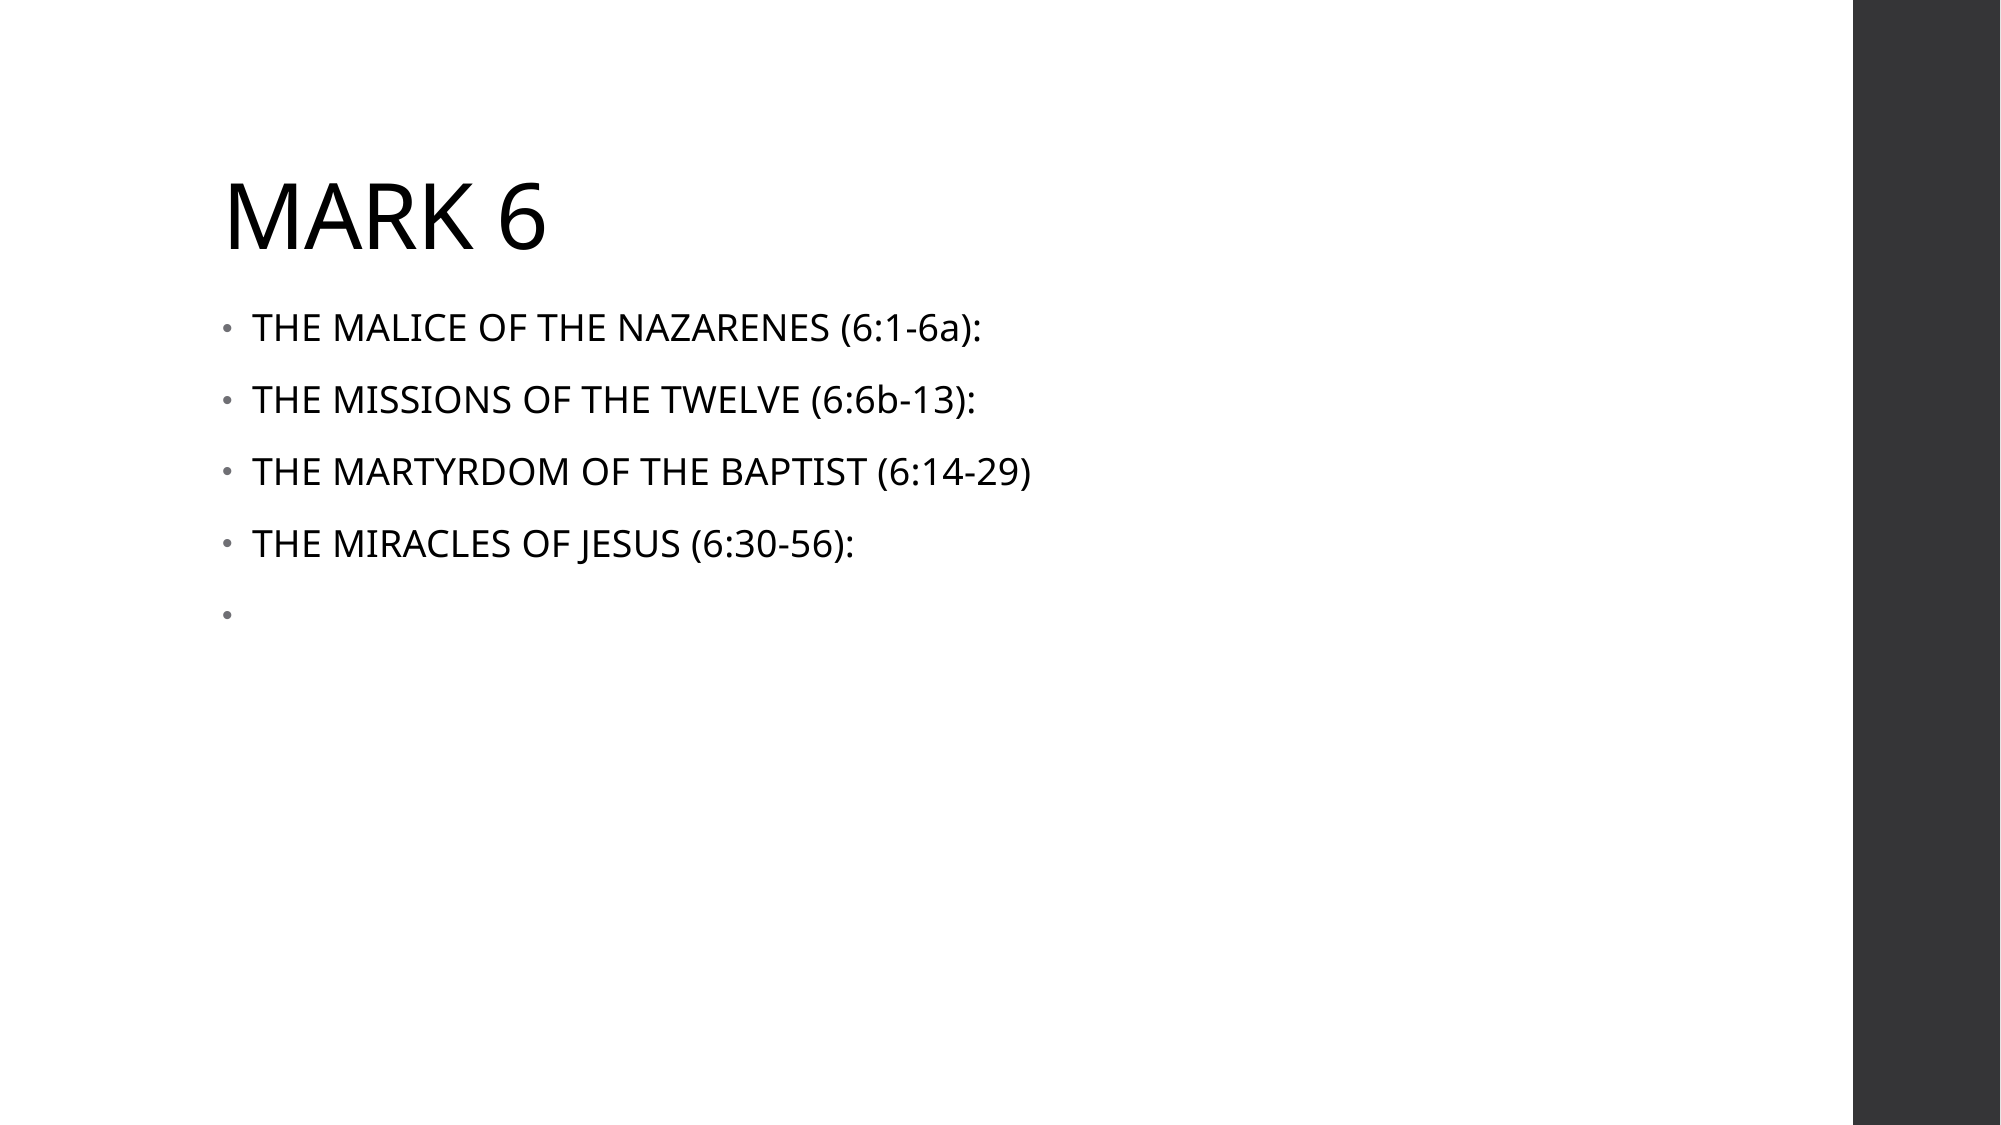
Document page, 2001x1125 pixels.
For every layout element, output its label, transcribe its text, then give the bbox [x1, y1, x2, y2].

title MARK 6 [206, 60, 1797, 278]
list THE MALICE OF THE NAZARENES (6:1-6a): THE MISSIONS OF THE TWELVE (6:6b-13): THE MARTYRDOM OF THE BAPTIST (6:14-29) THE MIRACLES OF JESUS (6:30-56): [206, 299, 1617, 1014]
